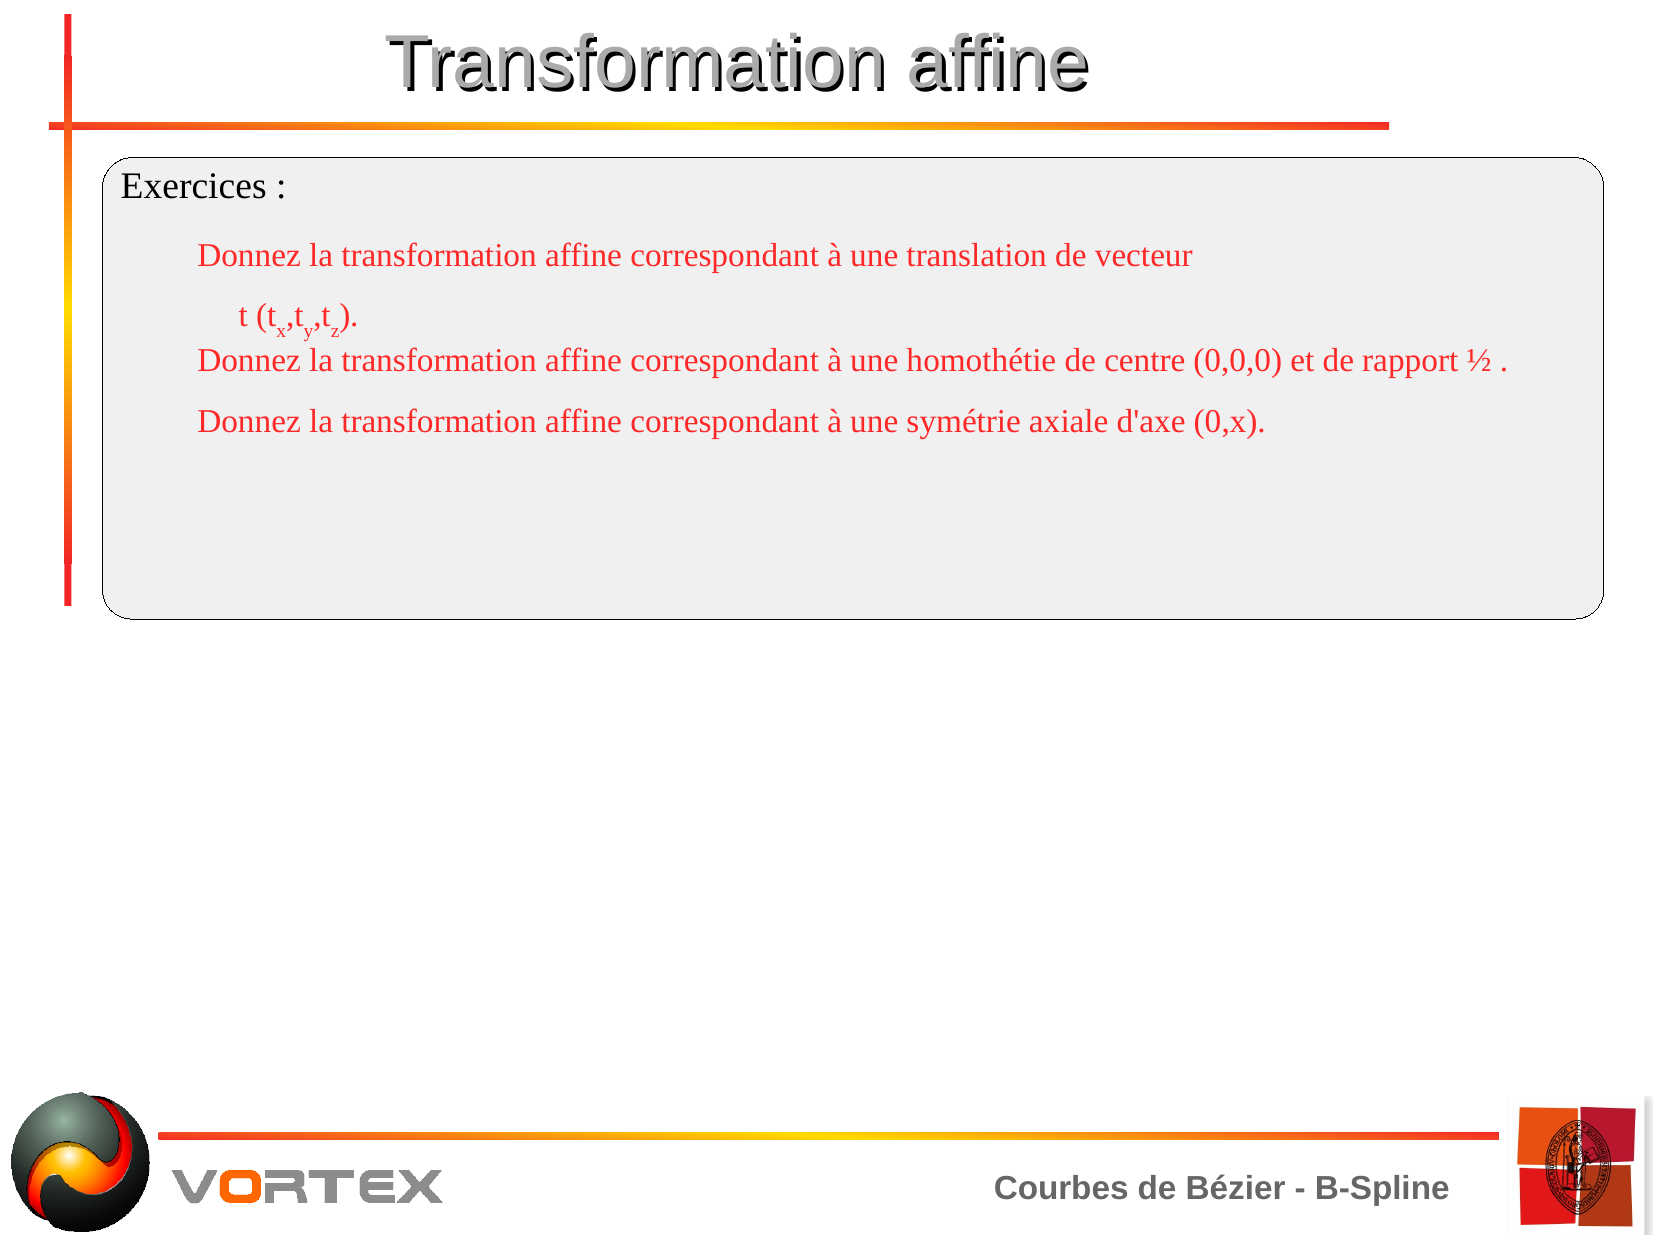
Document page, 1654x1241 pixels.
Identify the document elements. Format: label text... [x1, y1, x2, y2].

list Exercices : Donnez la transformation affine correspondant à une translation de vecteur t (tx,ty,tz). Donnez la transformation affine correspondant à une homothétie de centre (0,0,0) et de rapport ½ . Donnez la transformation affine correspondant à une symétrie axiale d'axe (0,x). [102, 165, 1543, 1108]
title Transformation affine [82, 4, 1392, 120]
picture [1505, 1096, 1653, 1235]
text_box [112, 157, 1604, 620]
picture [11, 1092, 443, 1232]
